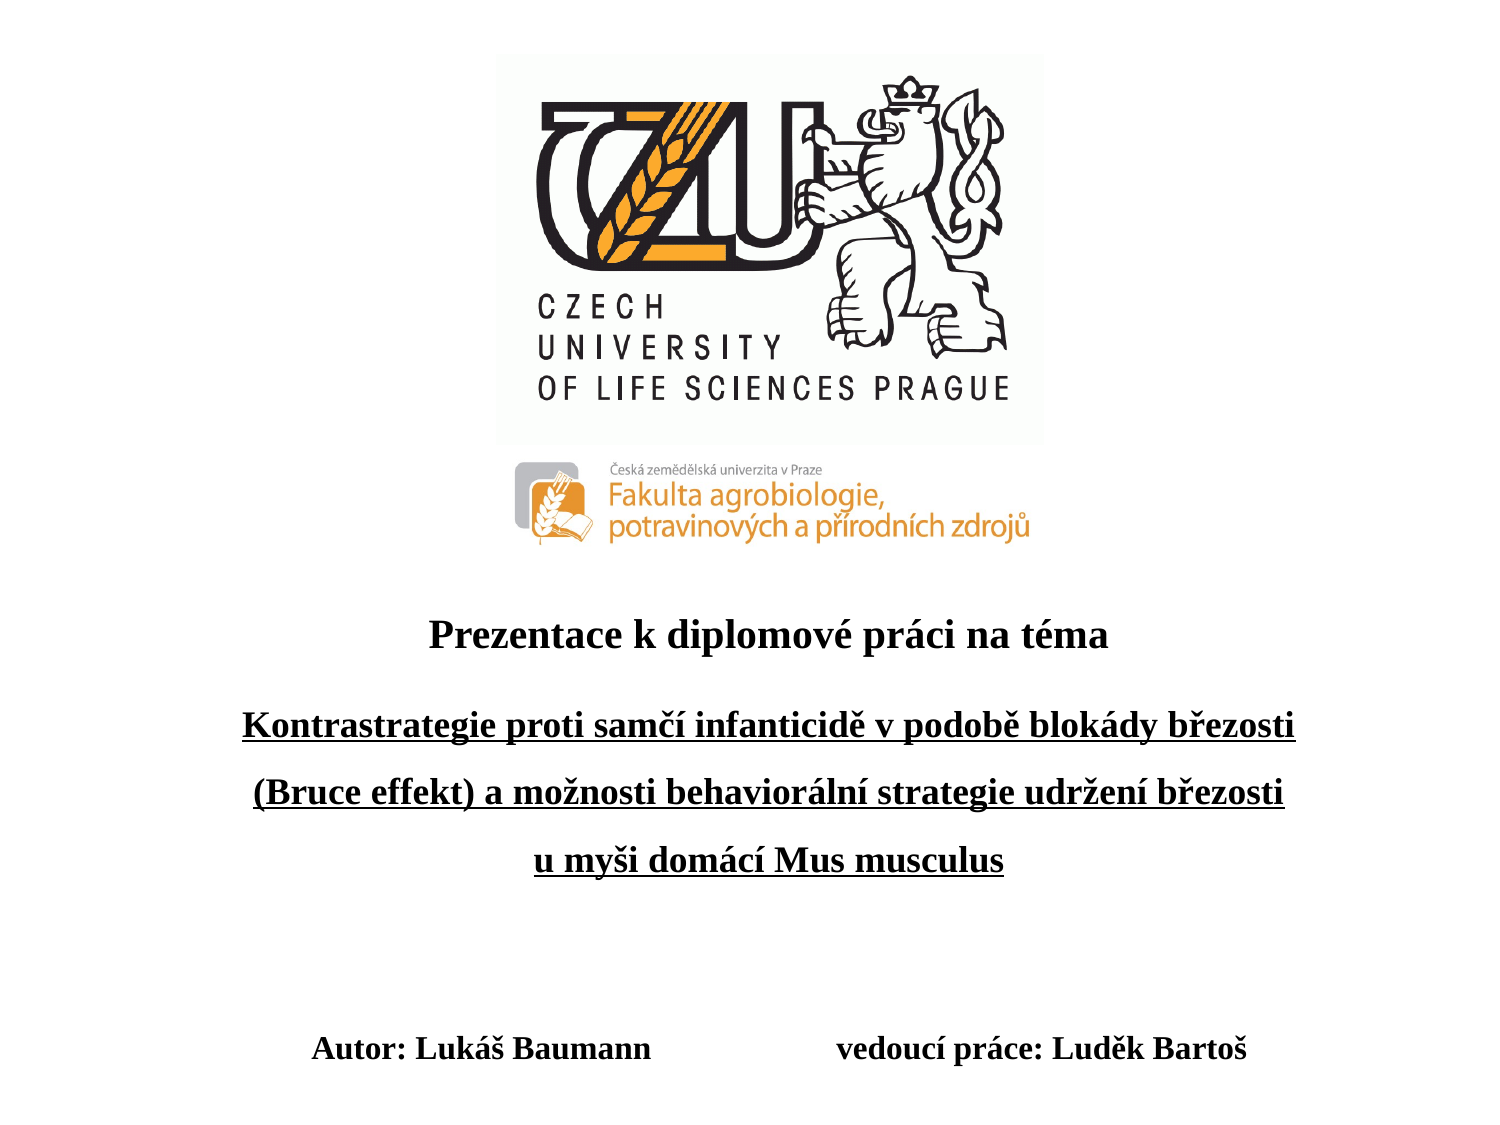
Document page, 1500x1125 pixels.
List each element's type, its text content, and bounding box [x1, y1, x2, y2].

text_box Prezentace k diplomové práci na téma Kontrastrategie proti samčí infanticidě v podobě blokády březosti (Bruce effekt) a možnosti behaviorální strategie udržení březosti u myši domácí Mus musculus [208, 574, 1330, 888]
text_box Autor: Lukáš Baumann vedoucí práce: Luděk Bartoš [135, 1019, 1424, 1075]
picture [494, 54, 1044, 560]
